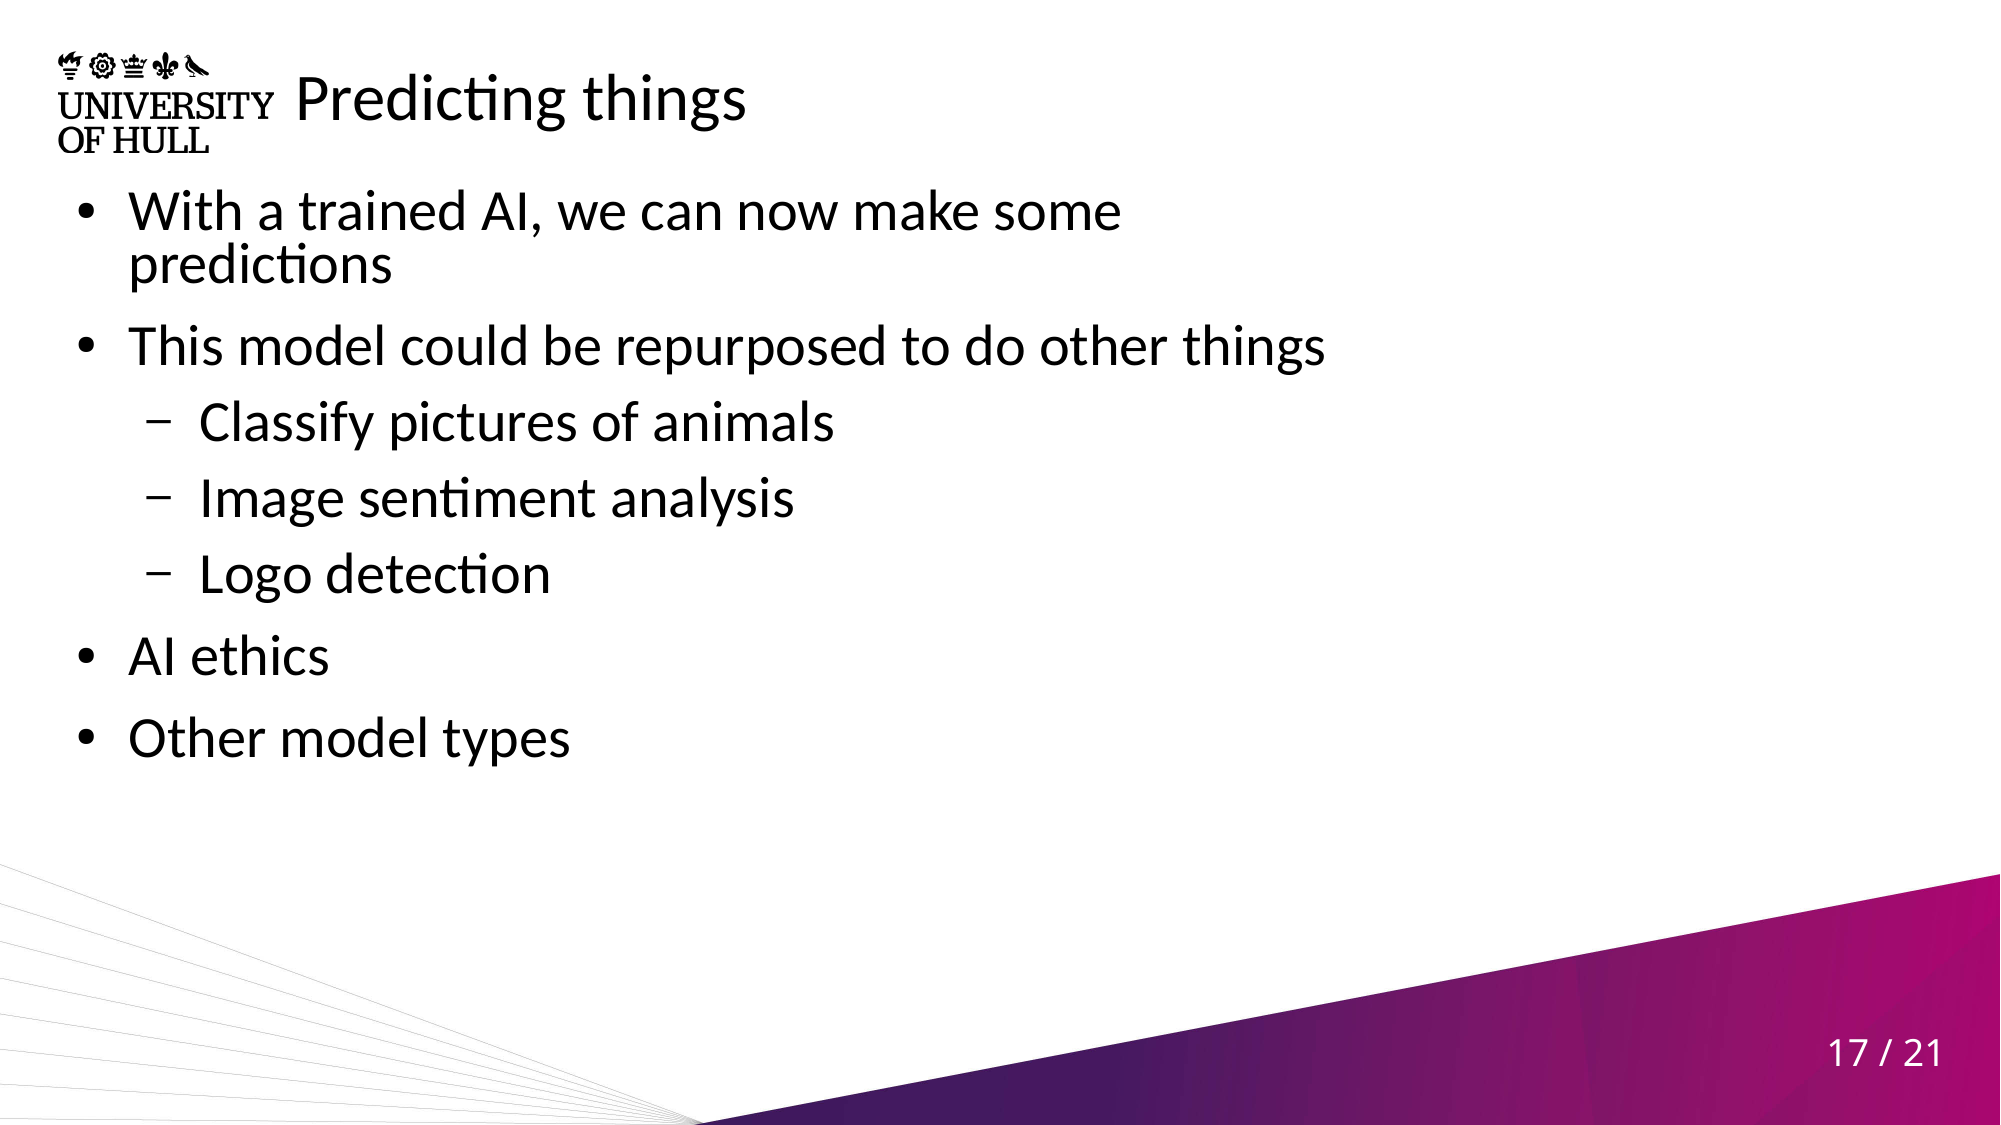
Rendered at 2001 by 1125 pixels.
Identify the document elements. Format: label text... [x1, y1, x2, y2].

text_box <number> / 21 [1570, 1016, 1961, 1087]
list With a trained AI, we can now make some predictions This model could be repurposed to do other things Classify pictures of animals Image sentiment analysis Logo detection AI ethics Other model types [58, 188, 1931, 957]
picture [0, 0, 2000, 1125]
title Predicting things [295, 42, 1932, 166]
